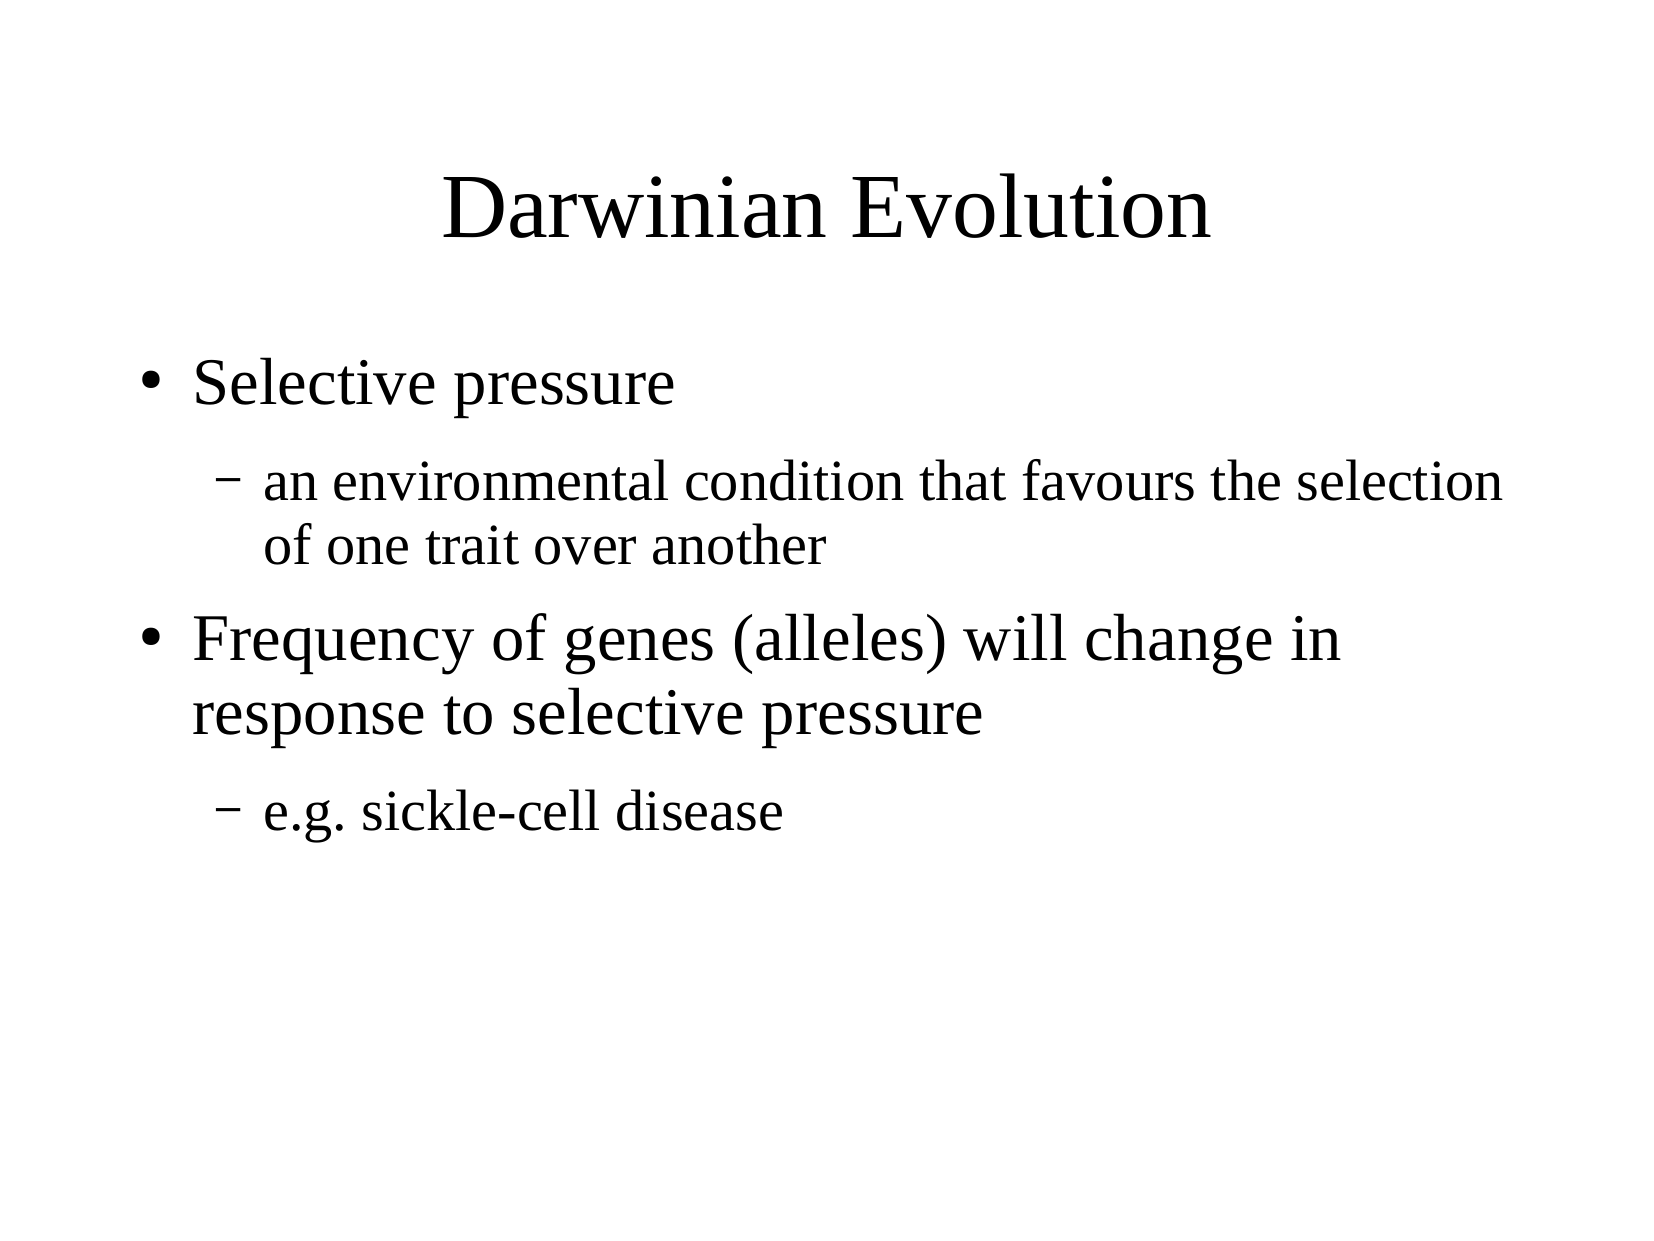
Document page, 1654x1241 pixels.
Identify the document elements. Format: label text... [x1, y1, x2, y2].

list Selective pressure an environmental condition that favours the selection of one trait over another Frequency of genes (alleles) will change in response to selective pressure e.g. sickle-cell disease [121, 344, 1534, 1127]
title Darwinian Evolution [121, 102, 1534, 311]
